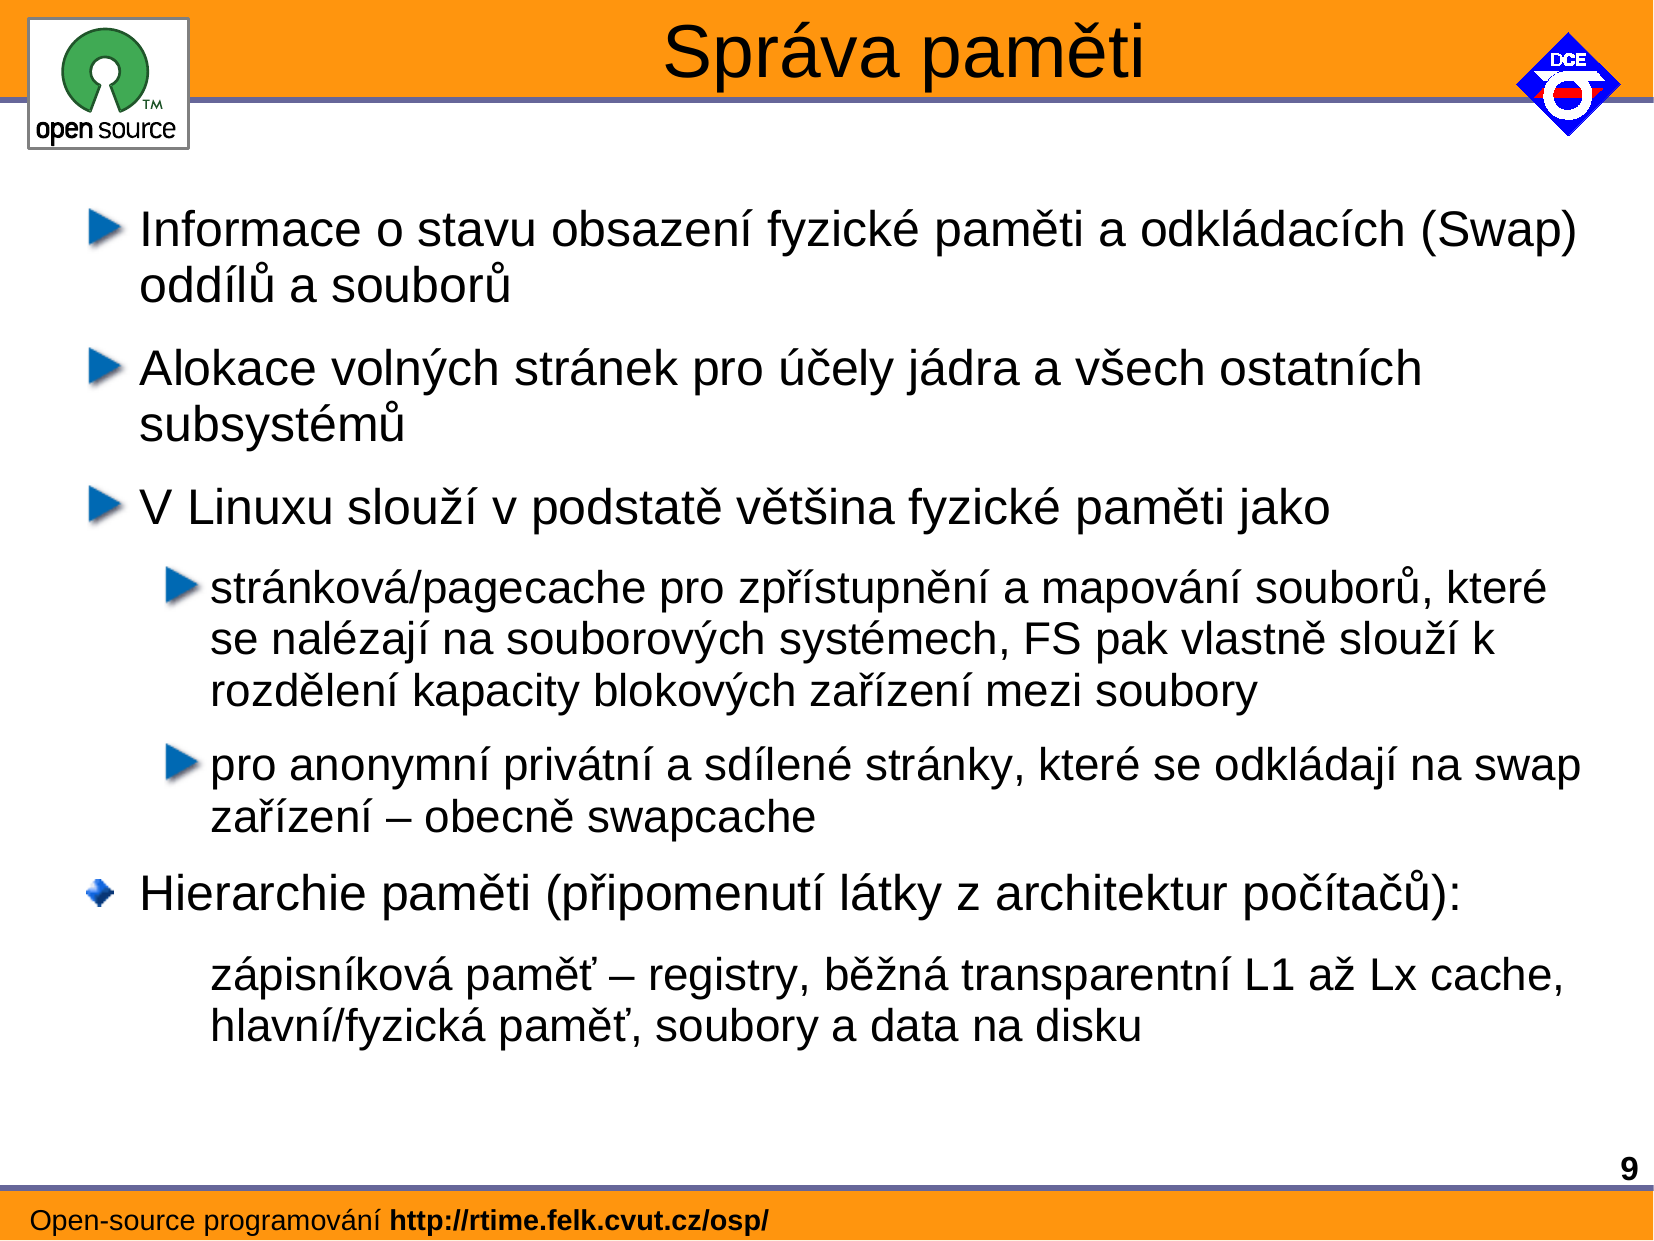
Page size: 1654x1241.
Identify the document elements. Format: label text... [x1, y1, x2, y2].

title Správa paměti [178, 4, 1631, 98]
list Informace o stavu obsazení fyzické paměti a odkládacích (Swap) oddílů a souborů Alokace volných stránek pro účely jádra a všech ostatních subsystémů V Linuxu slouží v podstatě většina fyzické paměti jako stránková/pagecache pro zpřístupnění a mapování souborů, které se nalézají na souborových systémech, FS pak vlastně slouží k rozdělení kapacity blokových zařízení mezi soubory pro anonymní privátní a sdílené stránky, které se odkládají na swap zařízení – obecně swapcache Hierarchie paměti (připomenutí látky z architektur počítačů): zápisníková paměť – registry, běžná transparentní L1 až Lx cache, hlavní/fyzická paměť, soubory a data na disku [68, 201, 1592, 1129]
